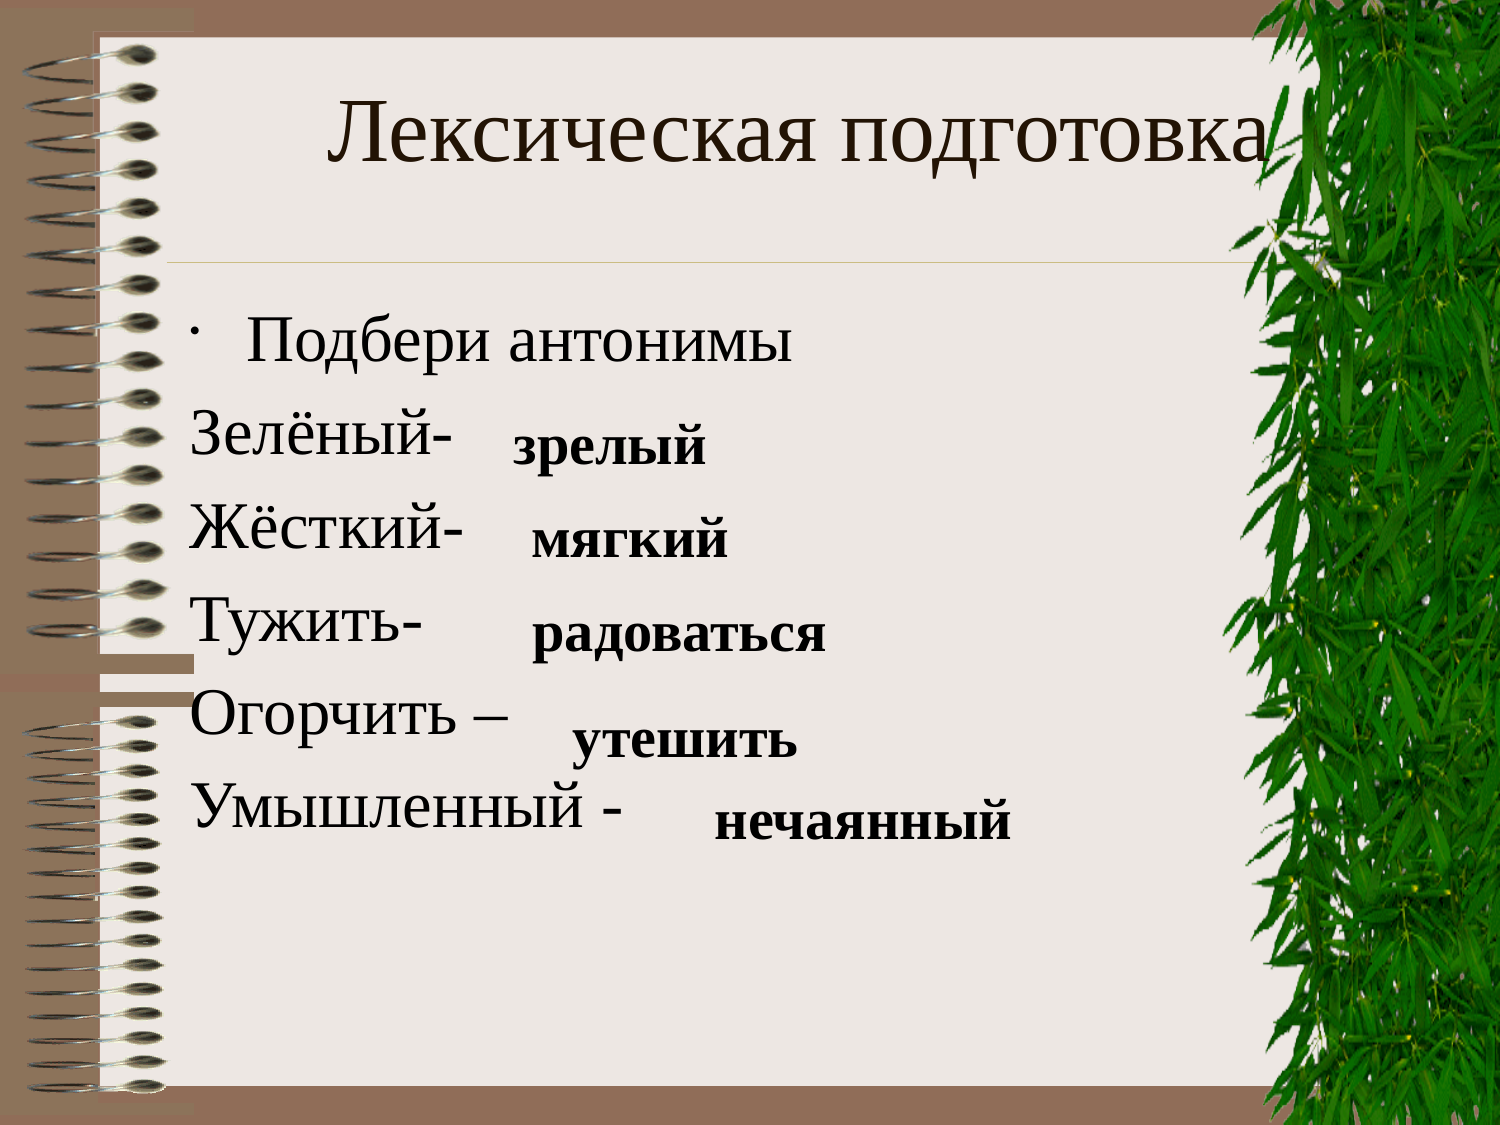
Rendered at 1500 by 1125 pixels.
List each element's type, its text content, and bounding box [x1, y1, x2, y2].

text_box мягкий [516, 492, 745, 578]
text_box радоваться [517, 585, 843, 671]
title Лексическая подготовка [174, 62, 1425, 250]
text_box утешить [557, 691, 814, 777]
text_box зрелый [498, 398, 723, 484]
picture [0, 8, 194, 674]
picture [0, 692, 194, 1115]
picture [1206, 0, 1500, 1125]
text_box нечаянный [700, 773, 1028, 859]
list Подбери антонимы Зелёный- Жёсткий- Тужить- Огорчить – Умышленный - [174, 287, 1425, 963]
